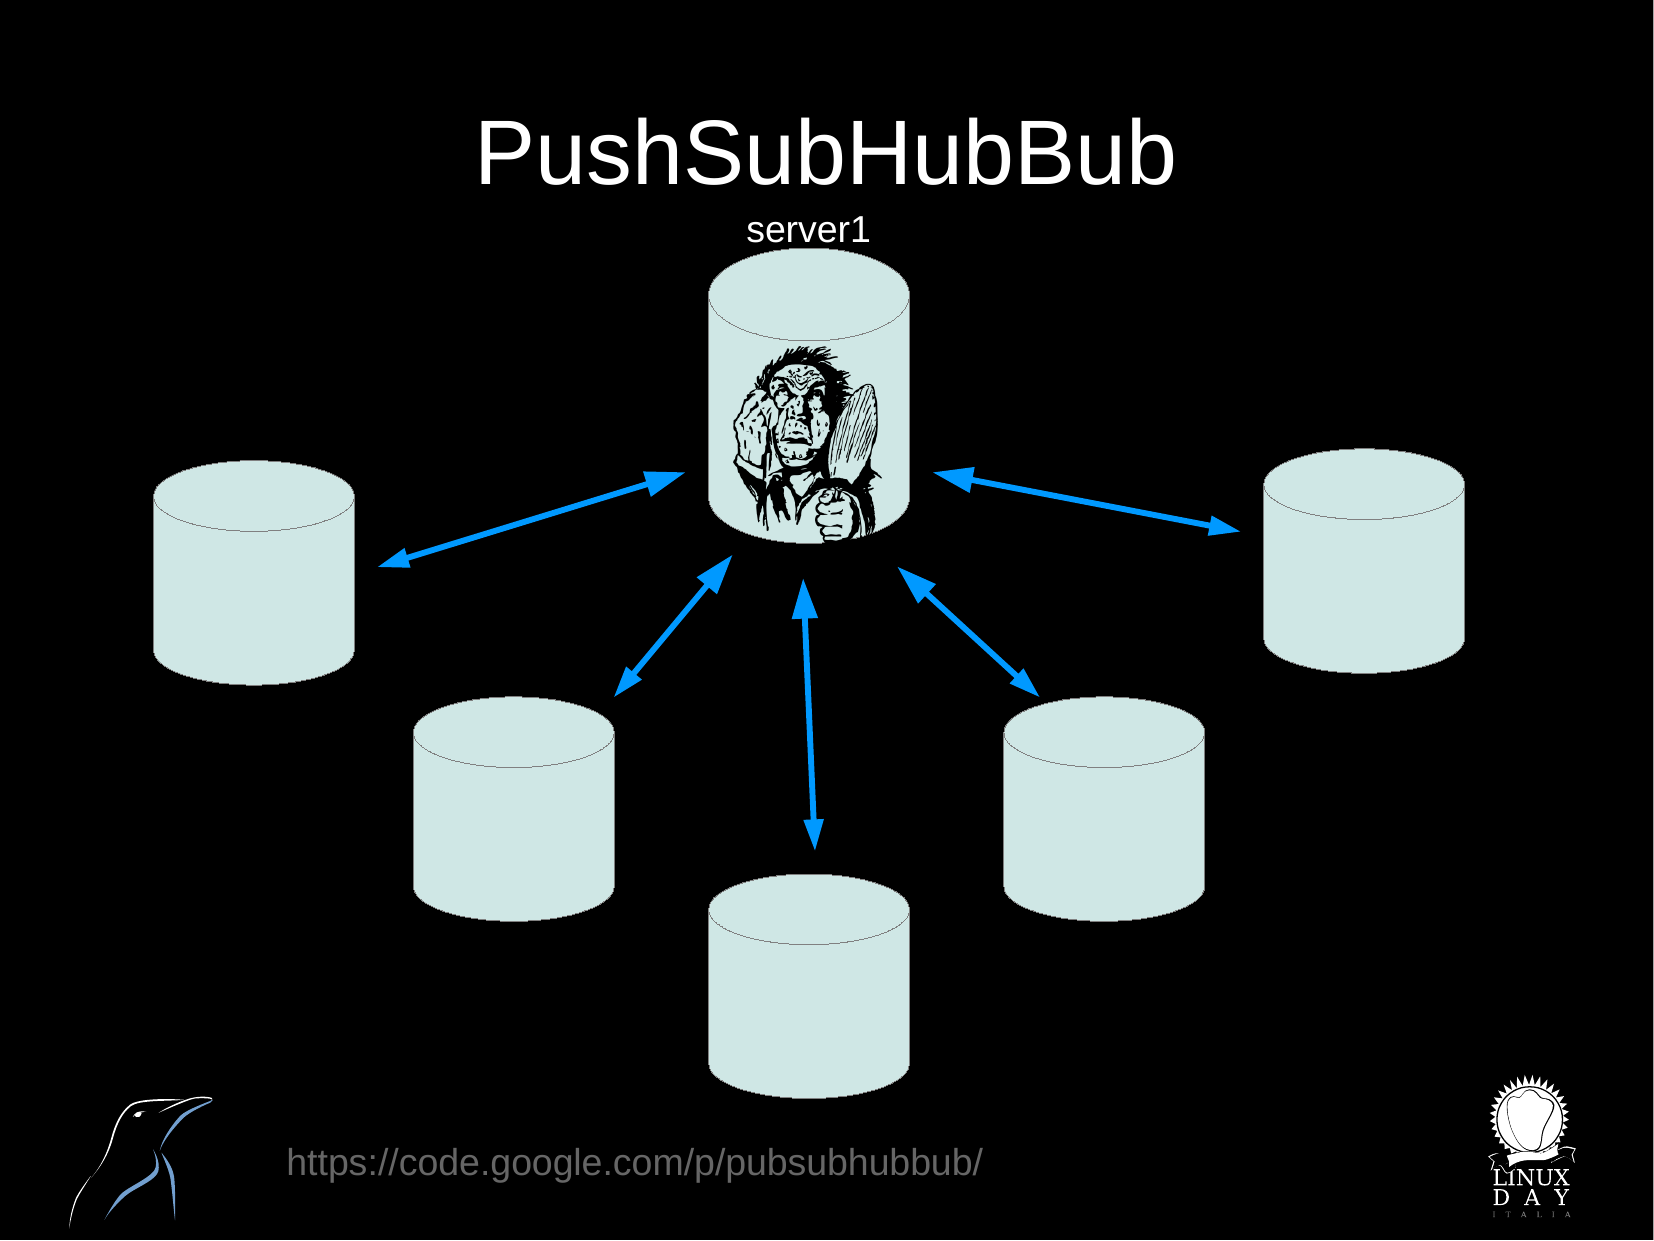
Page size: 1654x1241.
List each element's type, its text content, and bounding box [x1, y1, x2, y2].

text_box [708, 874, 910, 1099]
text_box [1263, 448, 1465, 674]
title PushSubHubBub [82, 49, 1571, 257]
text_box server1 [731, 200, 957, 258]
text_box [153, 460, 355, 686]
text_box [1003, 696, 1205, 922]
text_box [708, 258, 910, 529]
text_box https://code.google.com/p/pubsubhubbub/ [271, 1133, 1441, 1191]
picture [732, 342, 883, 556]
text_box [413, 696, 615, 922]
